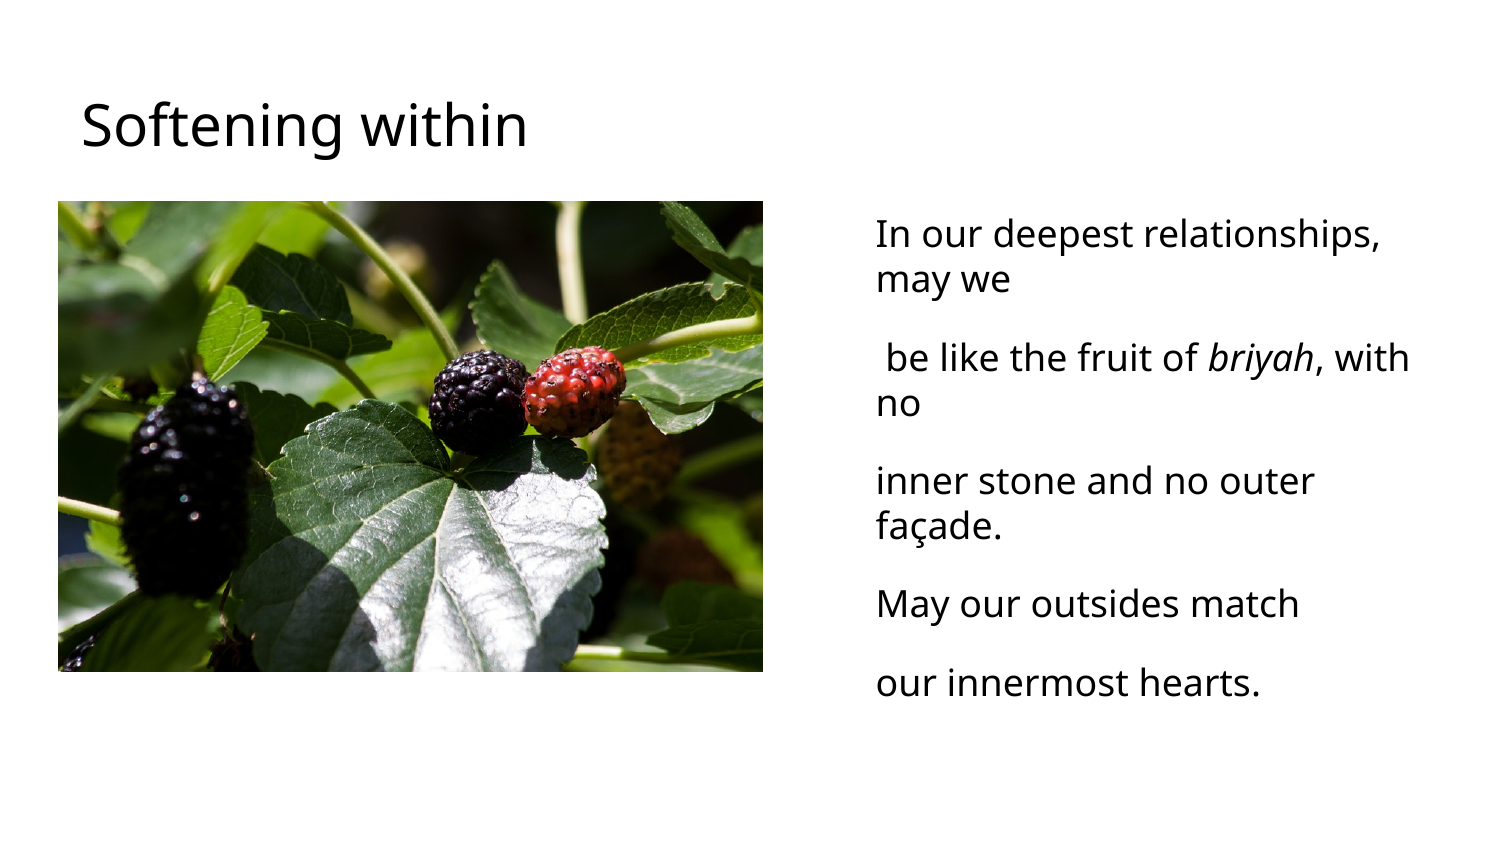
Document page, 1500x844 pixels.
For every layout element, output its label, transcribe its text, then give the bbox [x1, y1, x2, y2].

title Softening within [51, 72, 1449, 167]
picture [58, 201, 763, 672]
list In our deepest relationships, may we be like the fruit of briyah, with no inner stone and no outer façade. May our outsides match our innermost hearts. [860, 117, 1463, 756]
